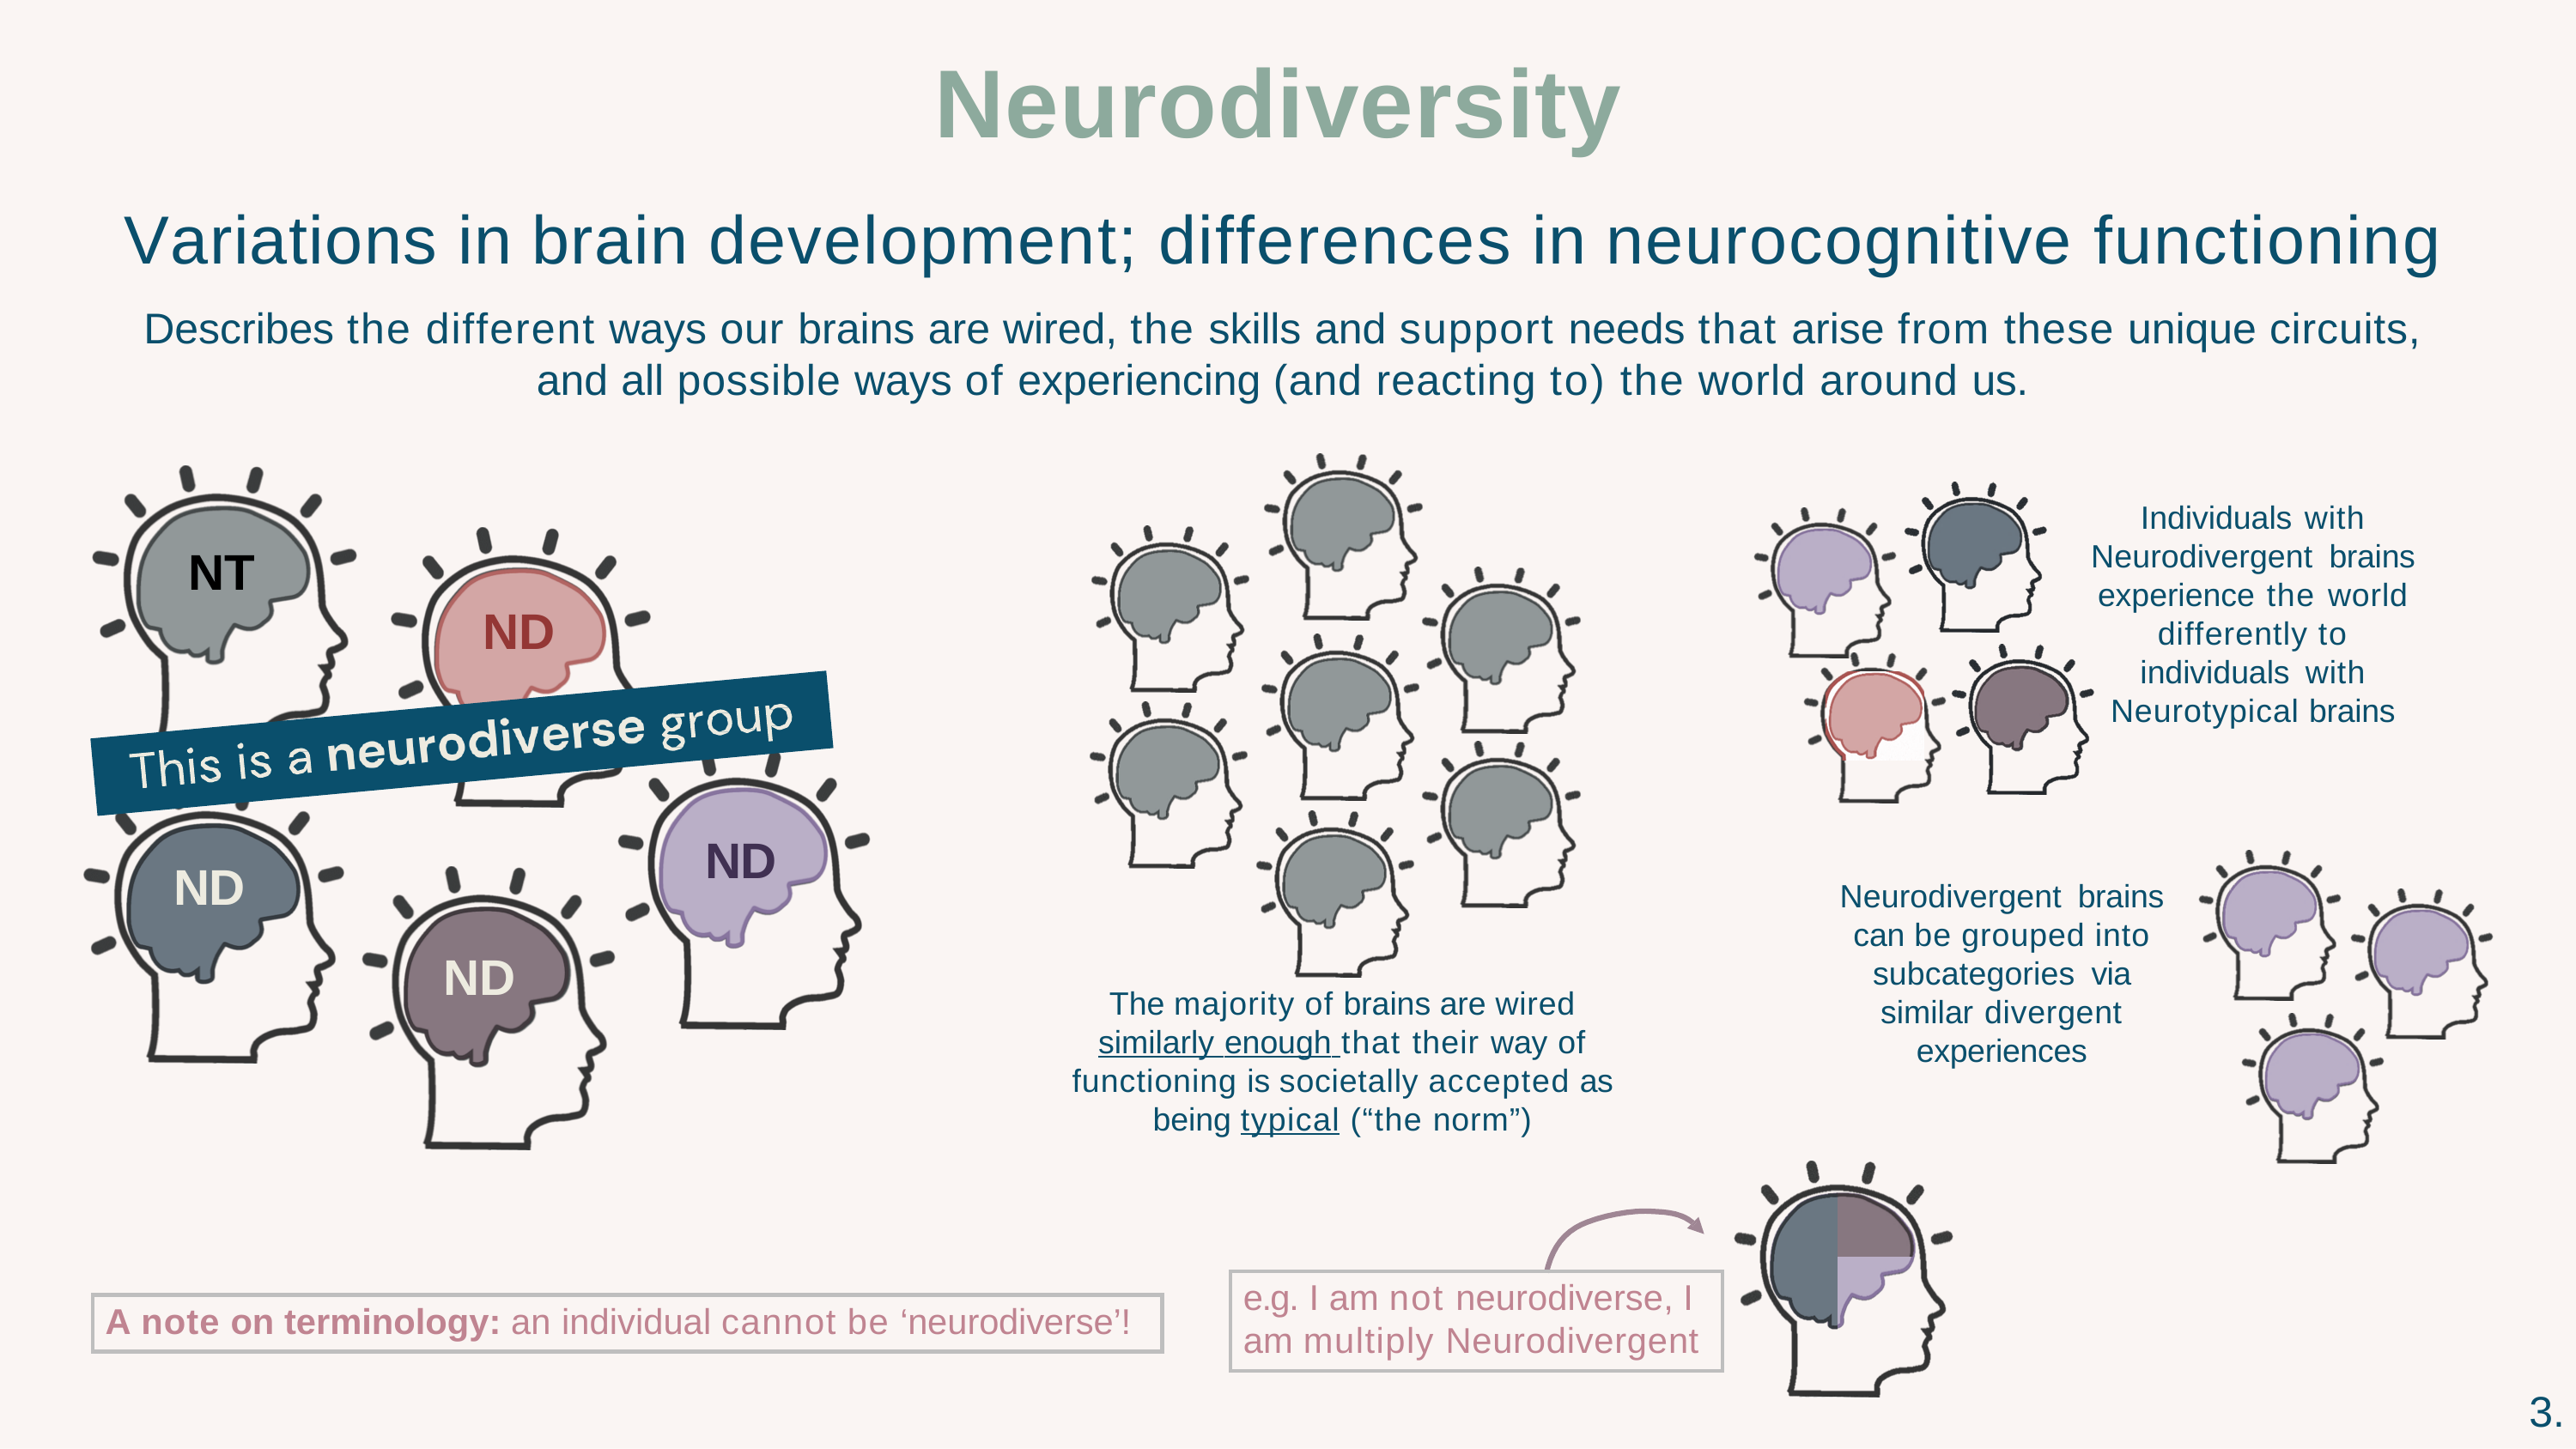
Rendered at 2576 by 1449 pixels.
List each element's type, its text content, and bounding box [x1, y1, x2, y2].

text_box Neurodivergent brains can be grouped into subcategories via similar divergent experiences [1834, 874, 2169, 1071]
text_box [95, 721, 532, 811]
picture [377, 527, 665, 712]
text_box ND [172, 853, 247, 918]
text_box ND [481, 597, 557, 662]
picture [1081, 453, 1589, 978]
picture [70, 717, 884, 1150]
picture [78, 465, 371, 747]
text_box Individuals with Neurodivergent brains experience the world differently to individuals with Neurotypical brains [2085, 495, 2421, 731]
text_box . [2487, 1383, 2567, 1446]
text_box A note on terminology: an individual cannot be ‘neurodiverse’! [92, 1294, 1163, 1352]
text_box [380, 676, 829, 761]
text_box ND [703, 827, 779, 891]
picture [1722, 1161, 1965, 1397]
text_box Variations in brain development; differences in neurocognitive functioning Describes the different ways our brains are wired, the skills and support needs that arise from these unique circuits, and all possible ways of experiencing (and reacting to) the world around us. [118, 156, 2447, 407]
title Neurodiversity [933, 39, 1632, 156]
picture [2191, 850, 2500, 1164]
text_box e.g. I am not neurodiverse, I am multiply Neurodivergent [1230, 1270, 1723, 1372]
text_box ND [441, 943, 518, 1008]
picture [1747, 482, 2101, 803]
text_box [1544, 1208, 1704, 1270]
text_box The majority of brains are wired similarly enough that their way of functioning is societally accepted as being typical (“the norm”) [1068, 981, 1616, 1140]
text_box NT [186, 538, 257, 603]
